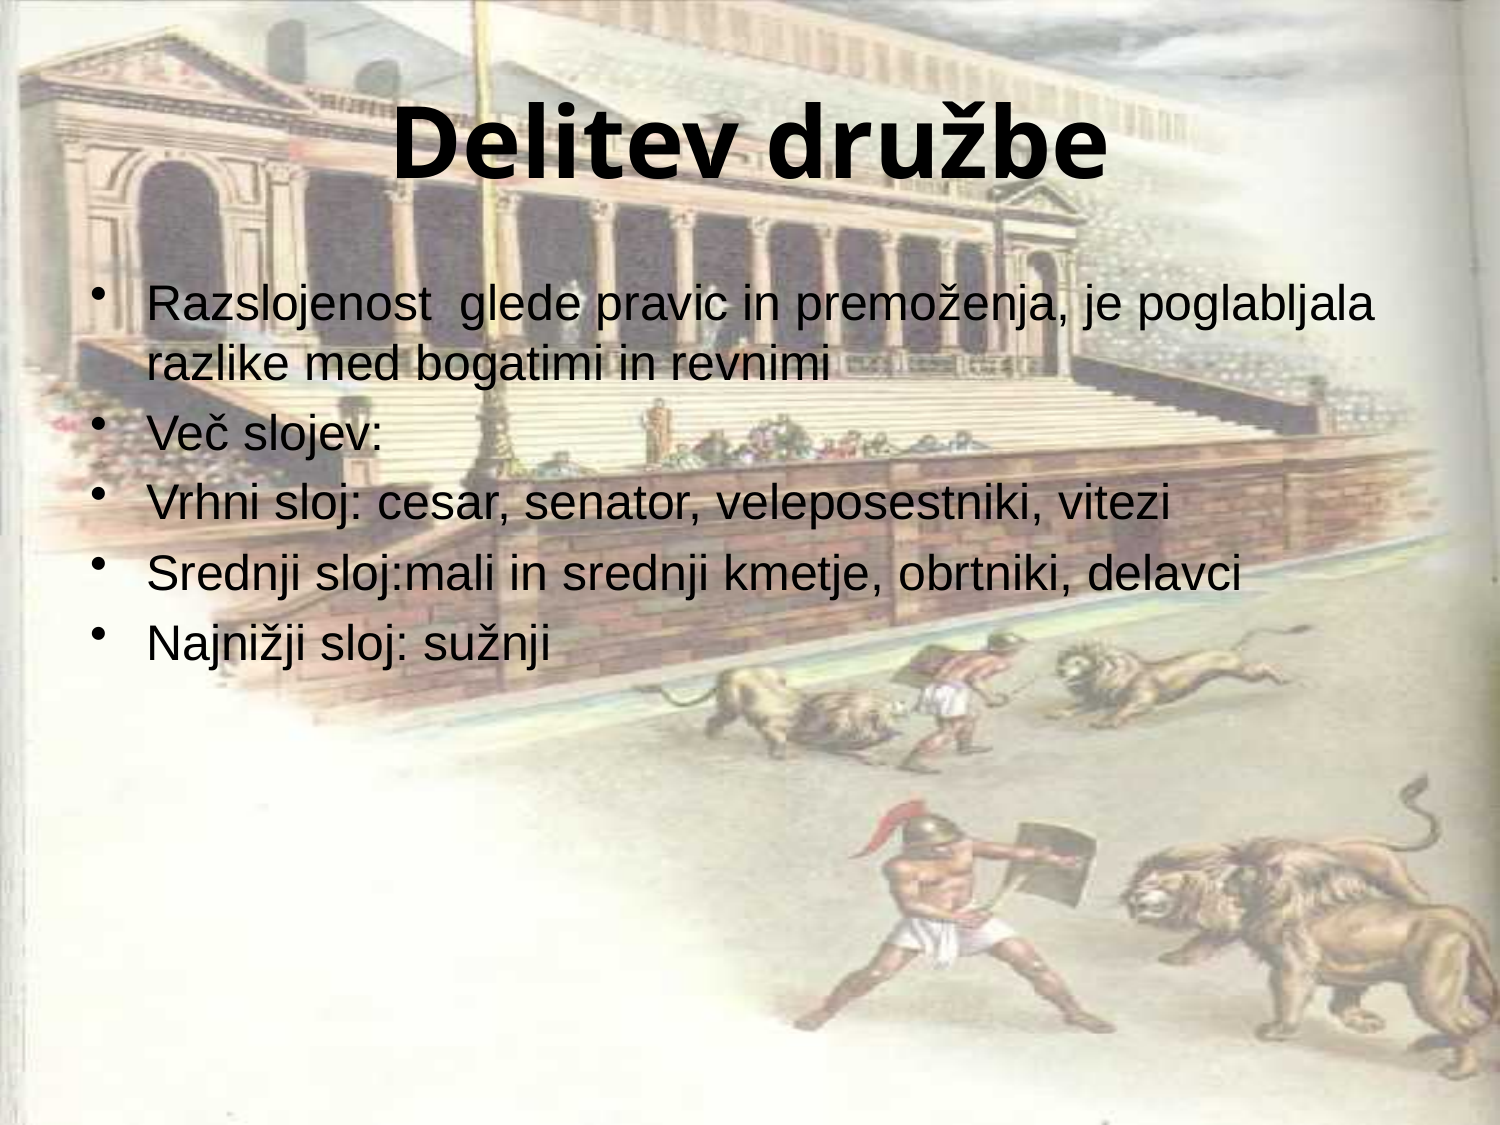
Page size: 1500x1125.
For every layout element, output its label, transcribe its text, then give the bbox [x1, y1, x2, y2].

title Delitev družbe [75, 45, 1425, 233]
picture [0, 0, 1500, 1125]
list Razslojenost glede pravic in premoženja, je poglabljala razlike med bogatimi in revnimi Več slojev: Vrhni sloj: cesar, senator, veleposestniki, vitezi Srednji sloj:mali in srednji kmetje, obrtniki, delavci Najnižji sloj: sužnji [75, 262, 1425, 1005]
